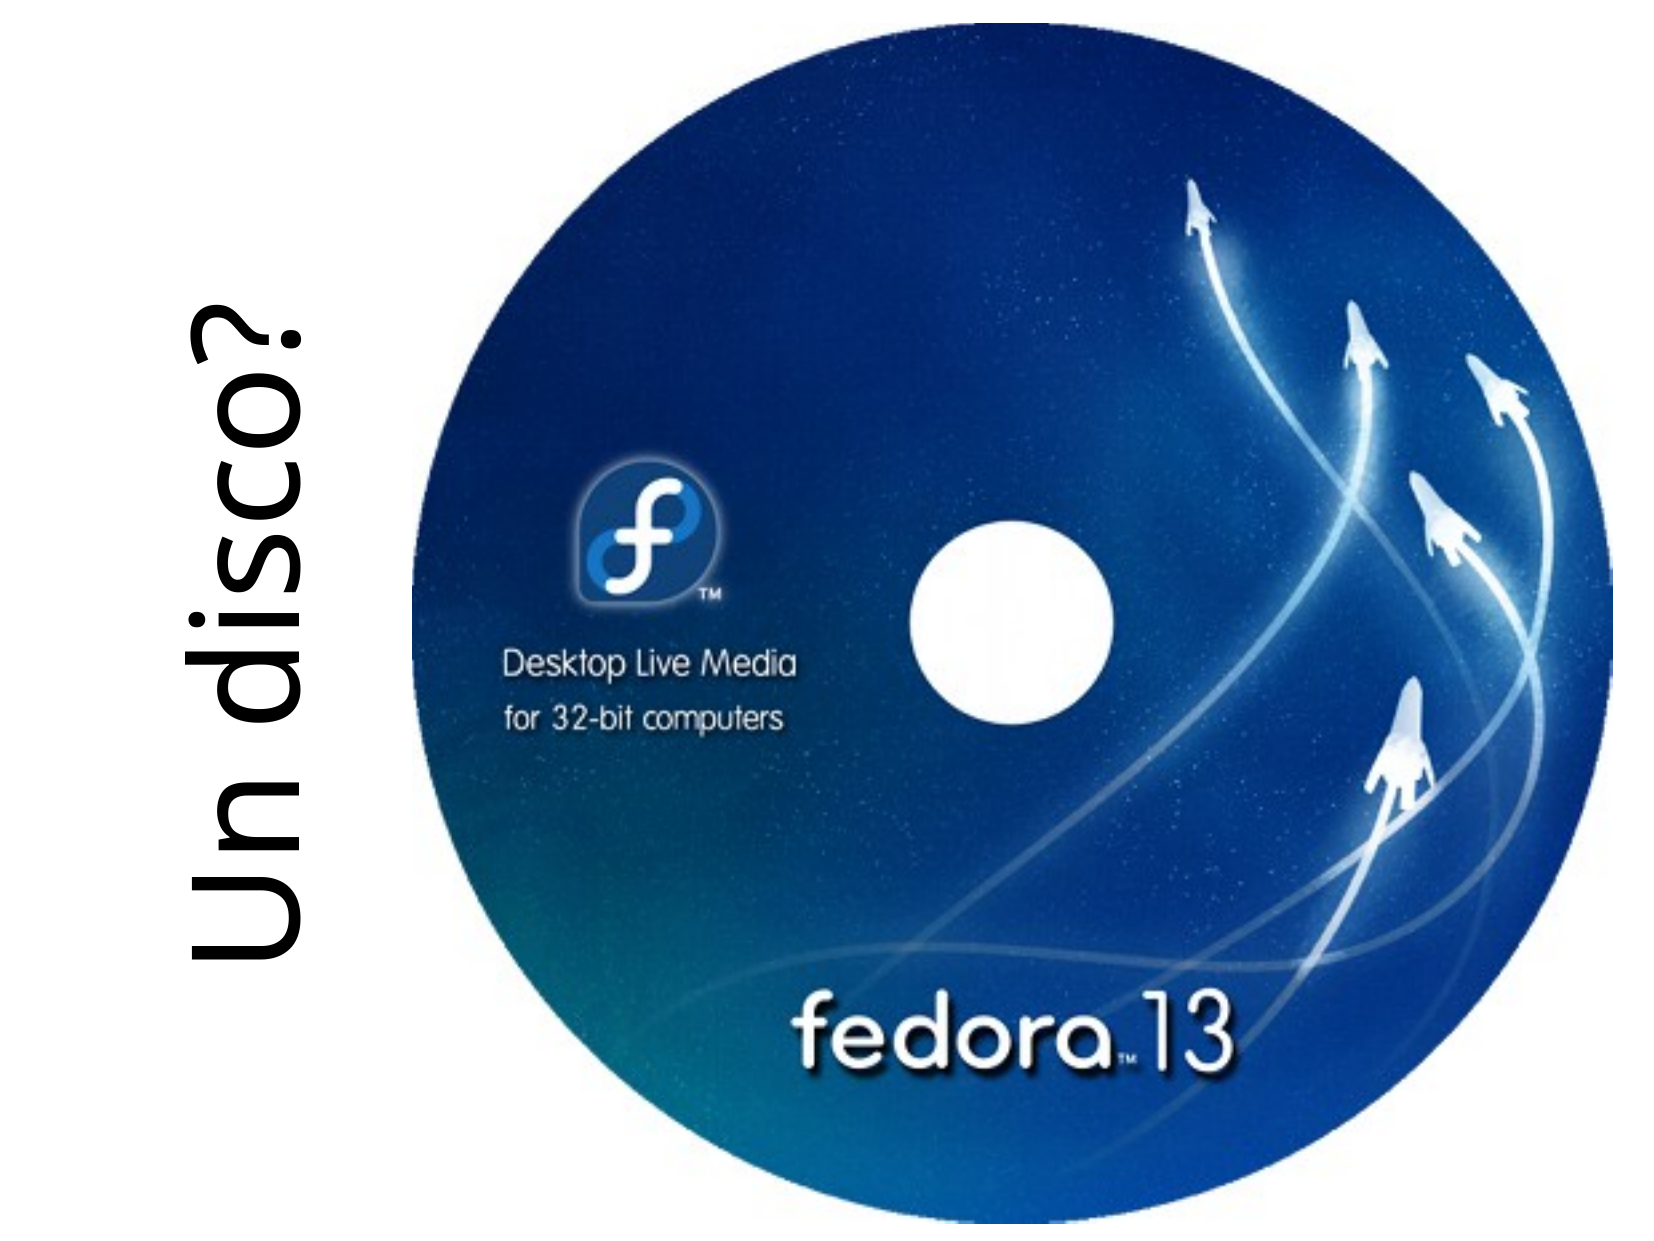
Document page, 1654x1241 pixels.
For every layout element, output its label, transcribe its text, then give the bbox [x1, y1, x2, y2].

title Un disco? [145, 262, 338, 1013]
picture [412, 23, 1613, 1224]
